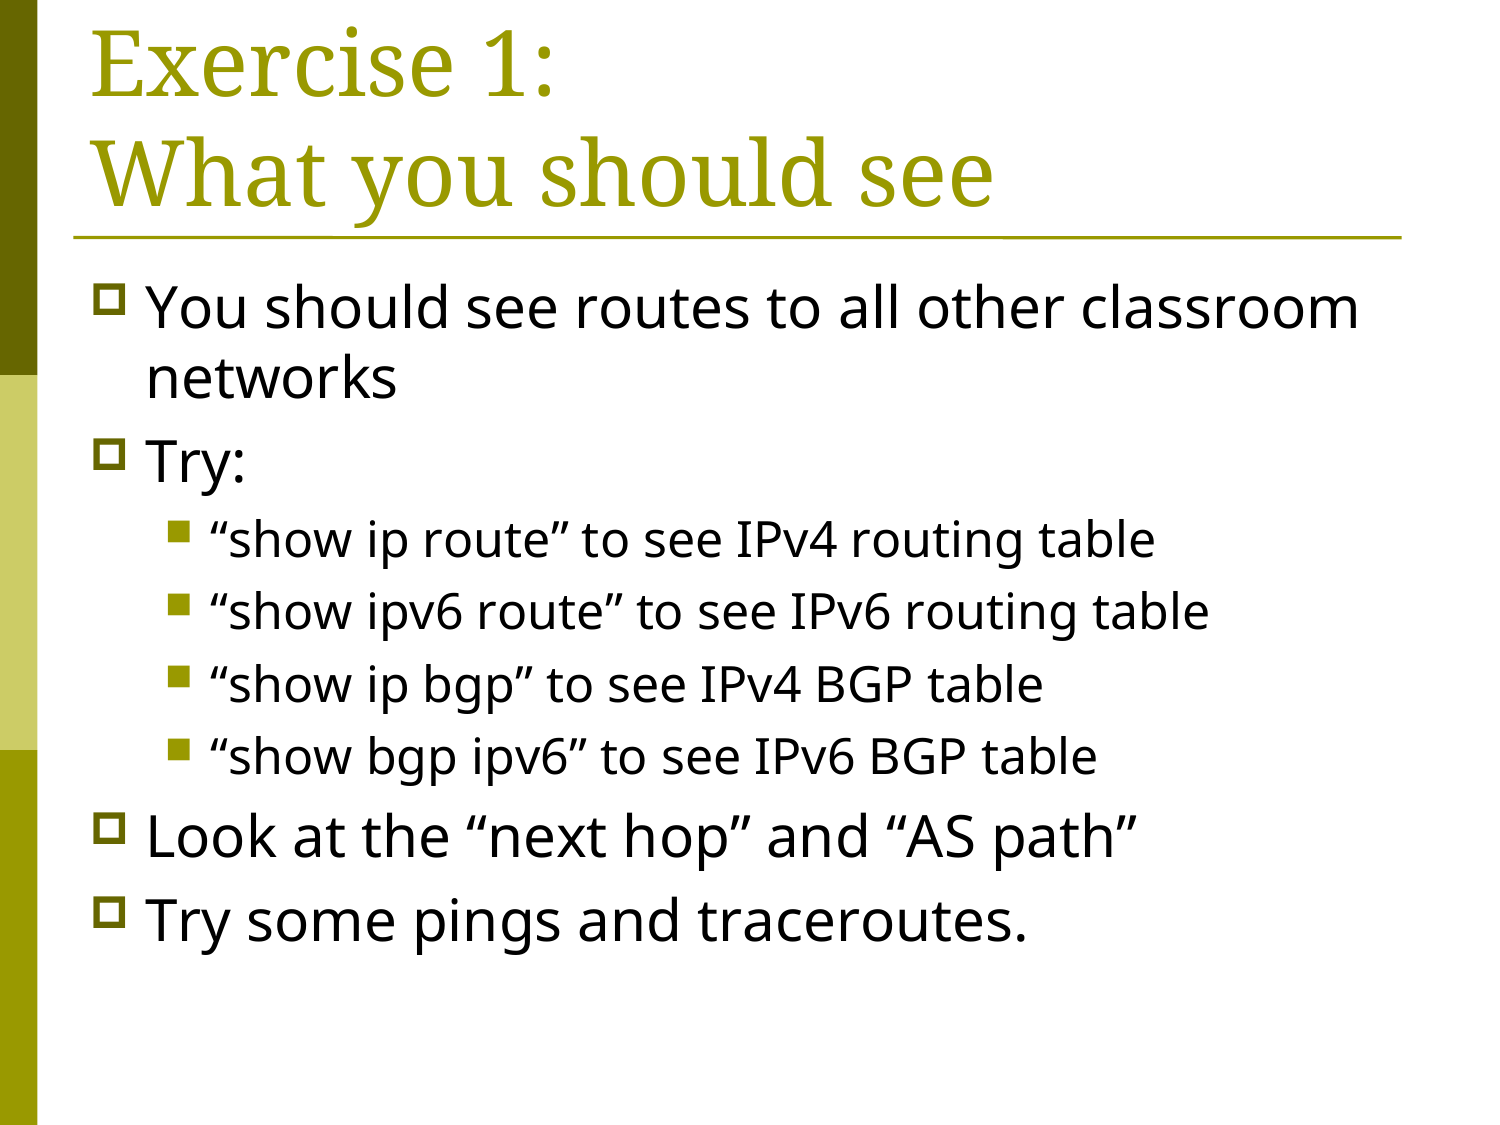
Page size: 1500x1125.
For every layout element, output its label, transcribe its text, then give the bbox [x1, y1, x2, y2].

text_box Exercise 1: What you should see [75, 0, 1426, 233]
text_box You should see routes to all other classroom networks Try: “show ip route” to see IPv4 routing table “show ipv6 route” to see IPv6 routing table “show ip bgp” to see IPv4 BGP table “show bgp ipv6” to see IPv6 BGP table Look at the “next hop” and “AS path” Try some pings and traceroutes. [75, 262, 1426, 1006]
